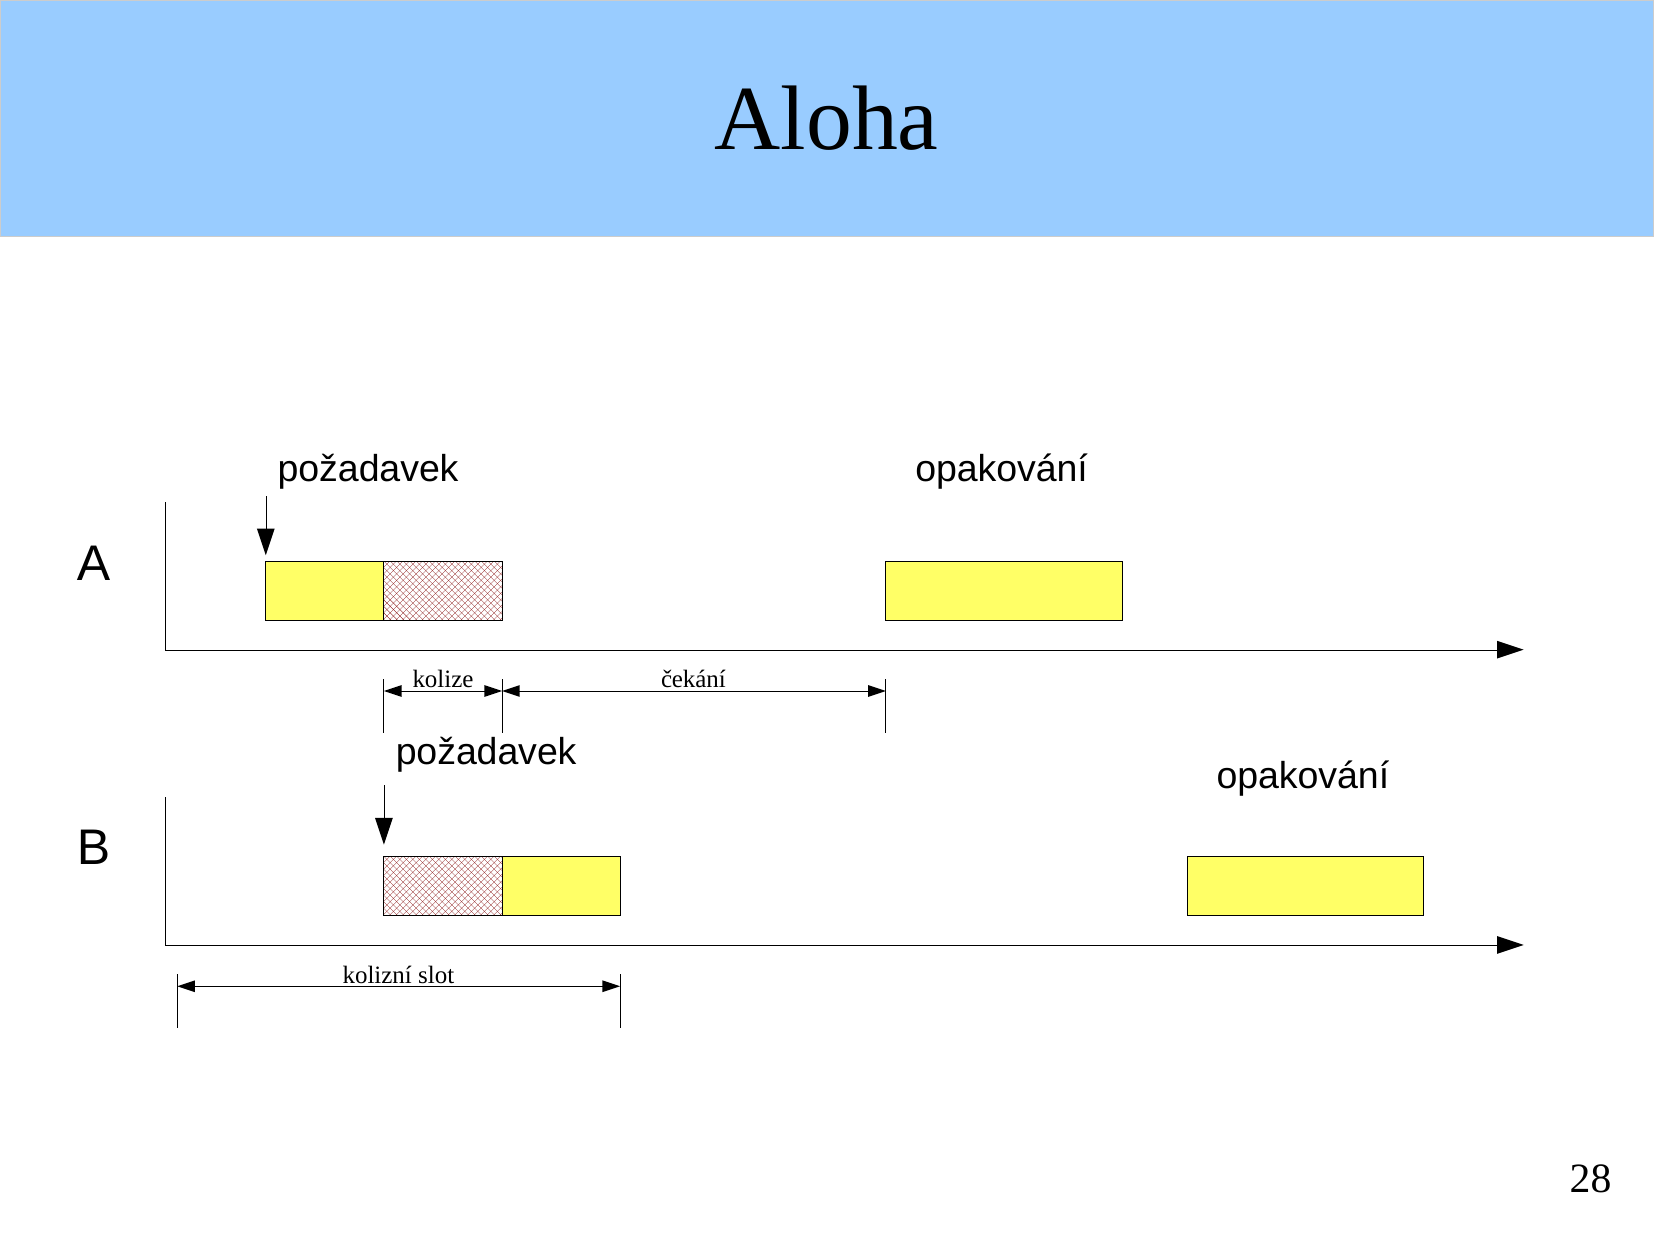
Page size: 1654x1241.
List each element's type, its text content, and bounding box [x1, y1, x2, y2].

text_box požadavek [395, 730, 577, 794]
text_box [1187, 856, 1424, 916]
text_box [383, 856, 621, 916]
title Aloha [0, 0, 1654, 237]
text_box požadavek [277, 446, 459, 511]
text_box [885, 561, 1123, 621]
text_box A [76, 535, 111, 621]
text_box [265, 561, 503, 621]
text_box B [76, 819, 111, 904]
text_box opakování [1216, 754, 1390, 818]
text_box opakování [915, 446, 1089, 511]
